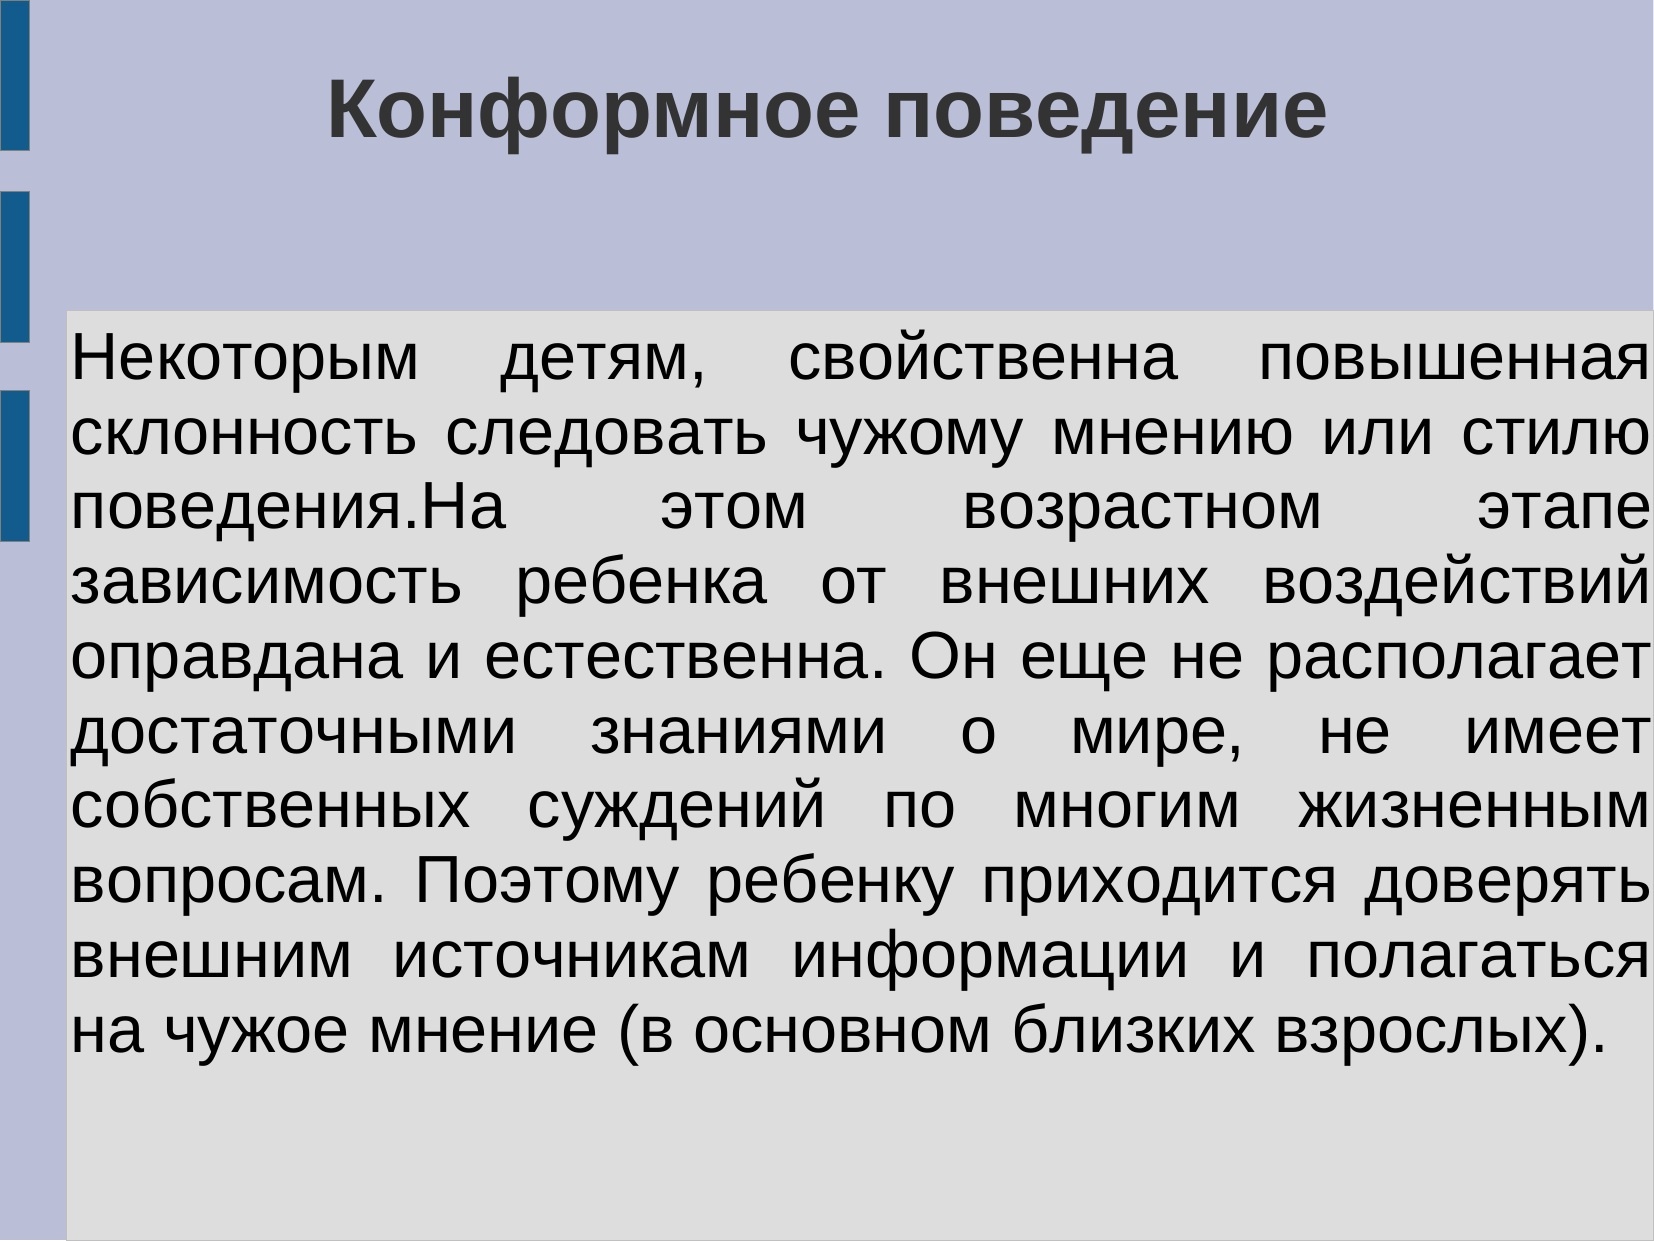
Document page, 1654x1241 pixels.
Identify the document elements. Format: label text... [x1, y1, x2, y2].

list Некоторым детям, свойственна повышенная склонность следовать чужому мнению или стилю поведения.На этом возрастном этапе зависимость ребенка от внешних воздействий оправдана и естественна. Он еще не располагает достаточными знаниями о мире, не имеет собственных суждений по многим жизненным вопросам. Поэтому ребенку приходится доверять внешним источникам информации и полагаться на чужое мнение (в основном близких взрослых). [0, 318, 1654, 1241]
title Конформное поведение [121, 62, 1534, 156]
